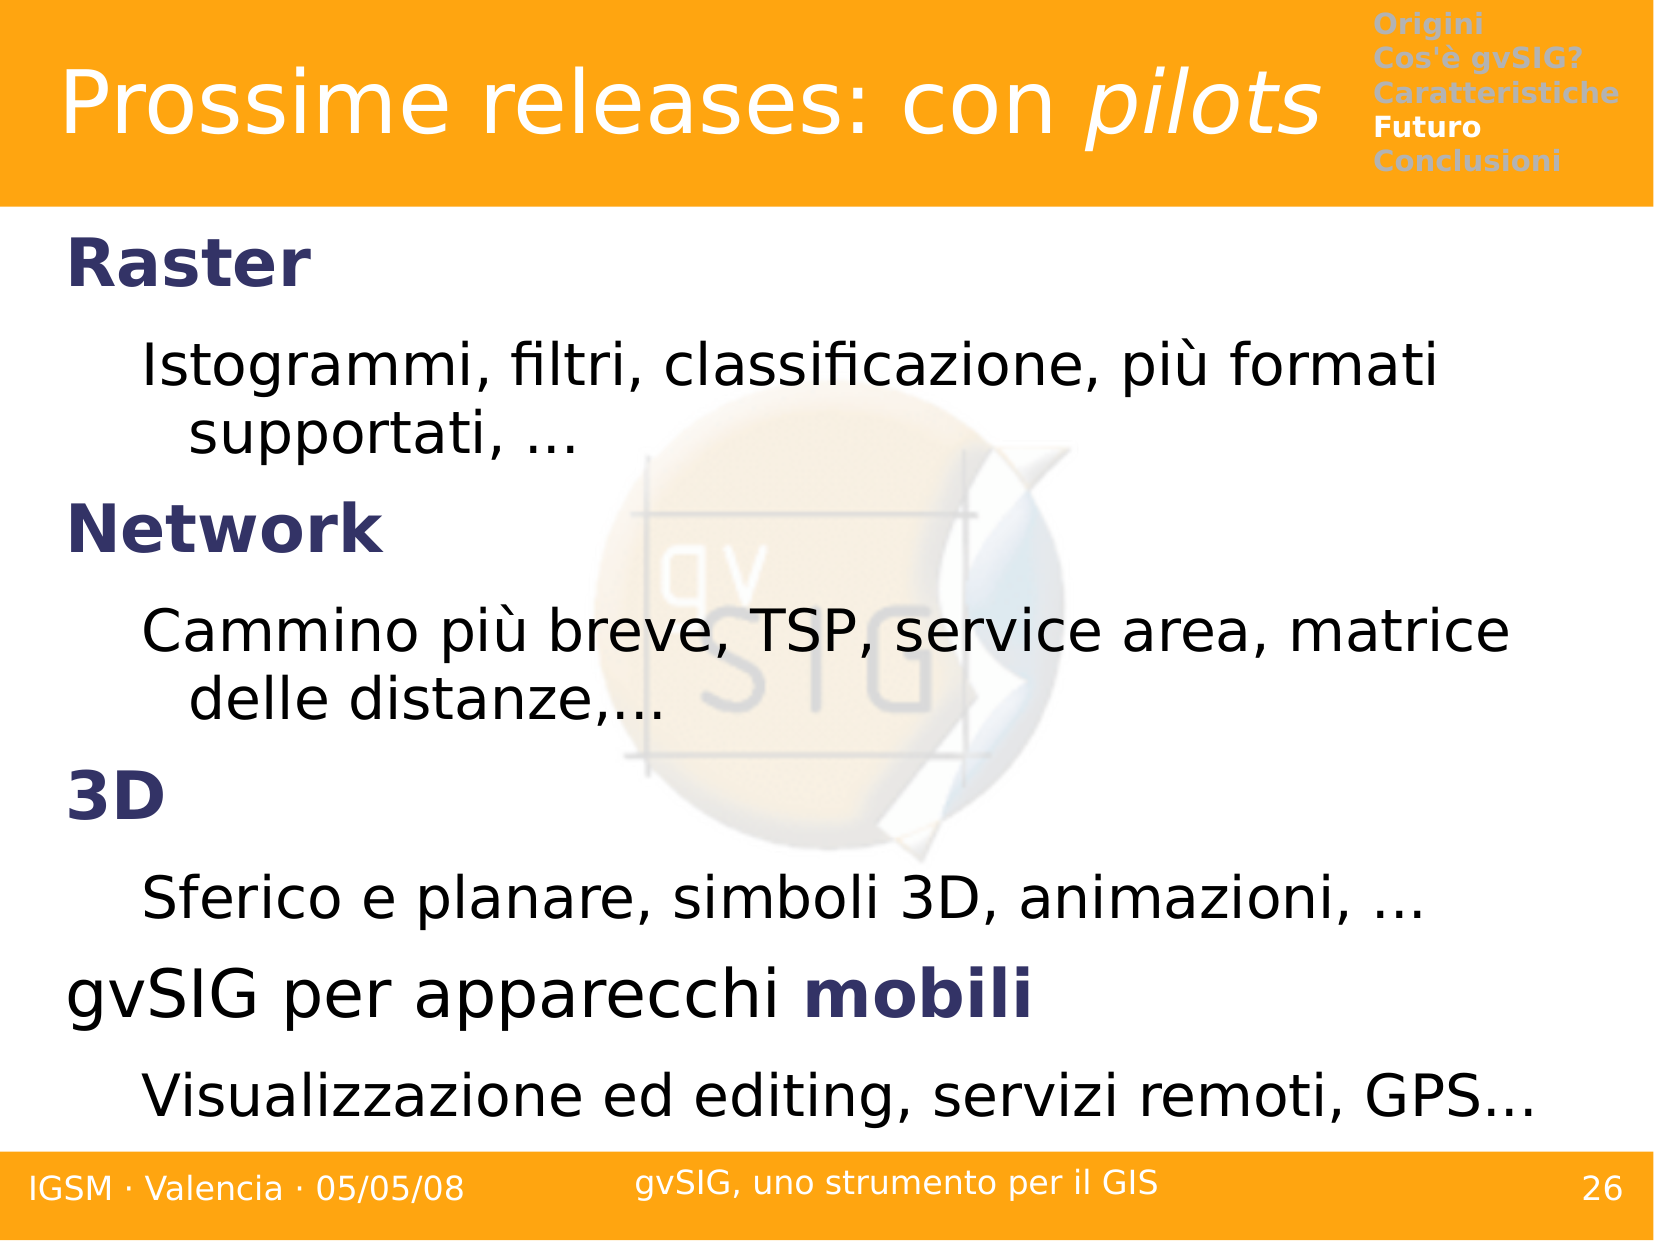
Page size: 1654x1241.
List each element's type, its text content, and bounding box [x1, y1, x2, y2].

text_box Origini Cos'è gvSIG? Caratteristiche Futuro Conclusioni [1358, 0, 1654, 207]
list Raster Istogrammi, filtri, classificazione, più formati supportati, ... Network Cammino più breve, TSP, service area, matrice delle distanze,... 3D Sferico e planare, simboli 3D, animazioni, ... gvSIG per apparecchi mobili Visualizzazione ed editing, servizi remoti, GPS... [47, 224, 1595, 1131]
title Prossime releases: con pilots [59, 29, 1358, 178]
